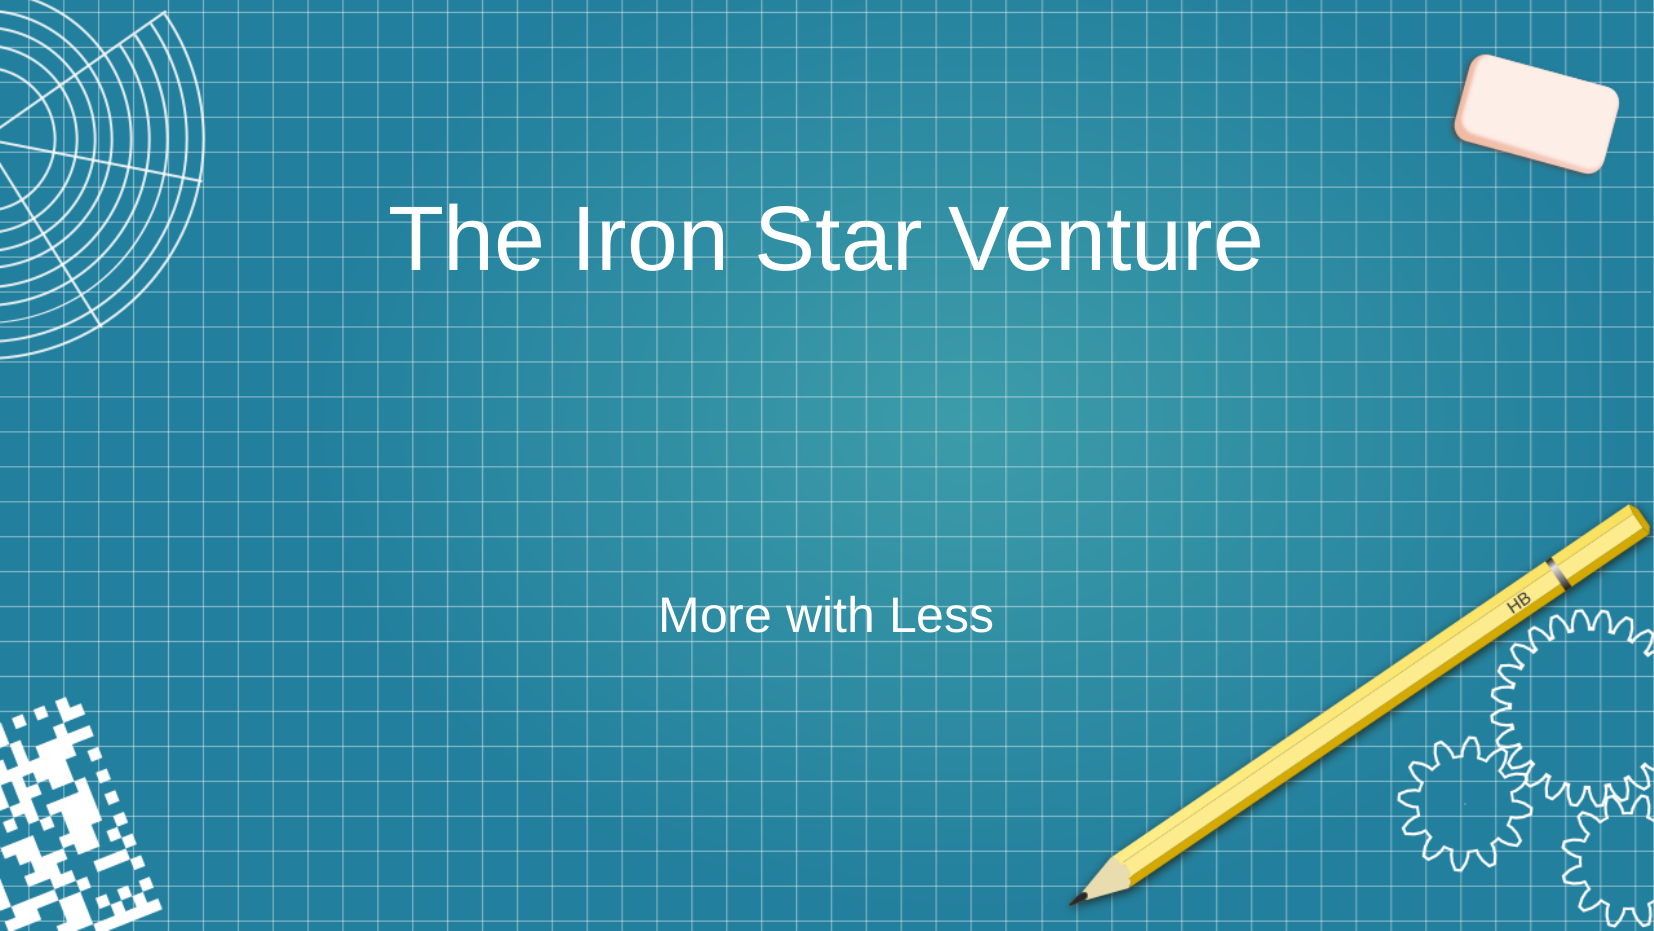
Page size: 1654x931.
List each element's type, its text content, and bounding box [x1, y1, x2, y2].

title The Iron Star Venture [82, 132, 1571, 346]
picture [0, 0, 1654, 931]
subtitle More with Less [82, 389, 1571, 842]
